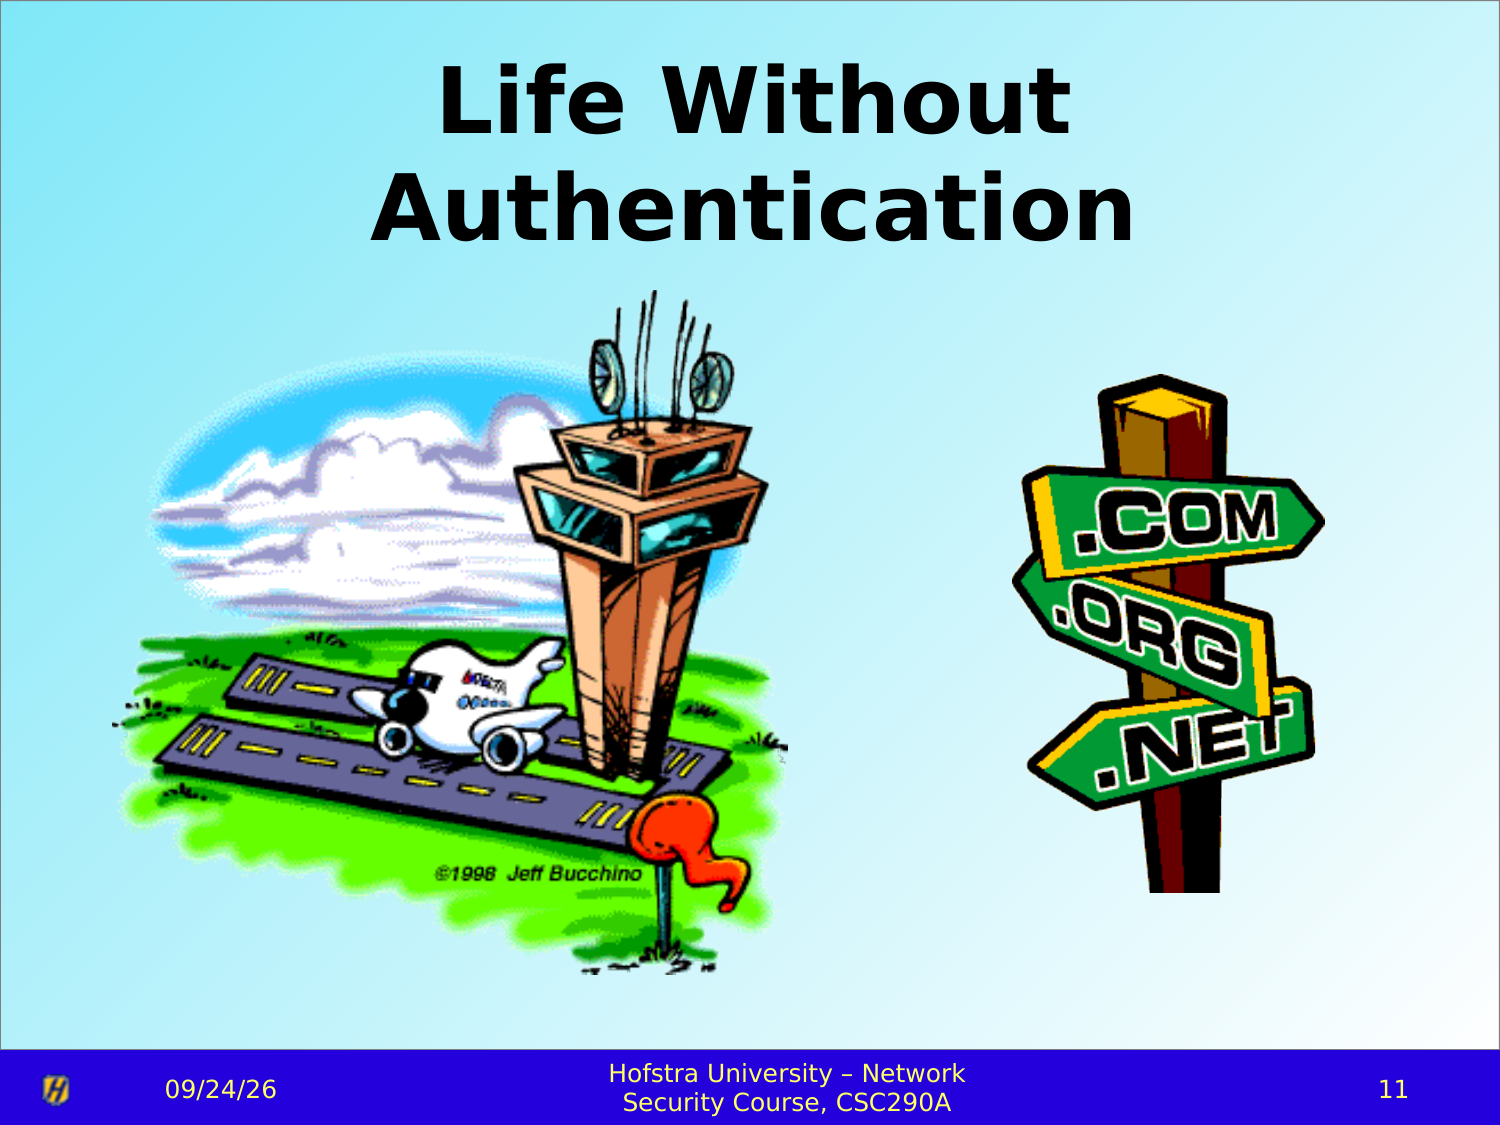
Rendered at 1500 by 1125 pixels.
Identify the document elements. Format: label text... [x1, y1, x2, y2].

title Life Without Authentication [75, 48, 1434, 263]
picture [112, 290, 788, 976]
picture [1012, 374, 1325, 893]
picture [37, 1072, 76, 1110]
